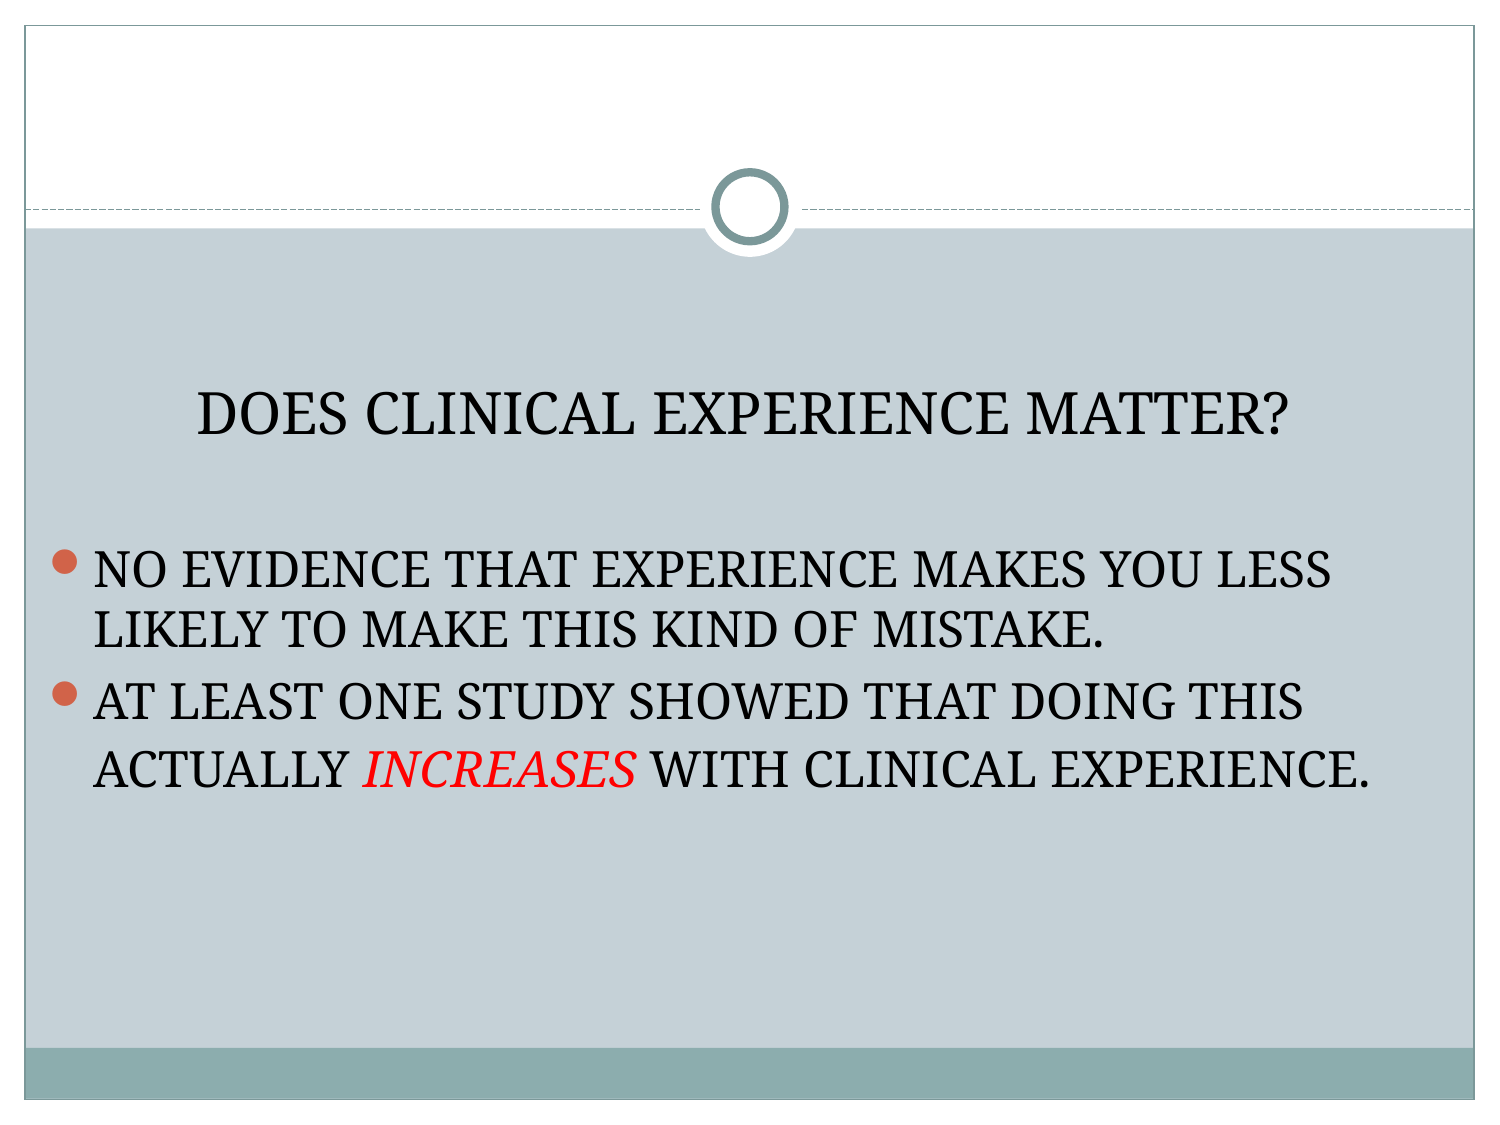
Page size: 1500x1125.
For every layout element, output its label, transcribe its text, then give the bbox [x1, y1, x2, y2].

list DOES CLINICAL EXPERIENCE MATTER? NO EVIDENCE THAT EXPERIENCE MAKES YOU LESS LIKELY TO MAKE THIS KIND OF MISTAKE. AT LEAST ONE STUDY SHOWED THAT DOING THIS ACTUALLY INCREASES WITH CLINICAL EXPERIENCE. [33, 368, 1454, 1005]
